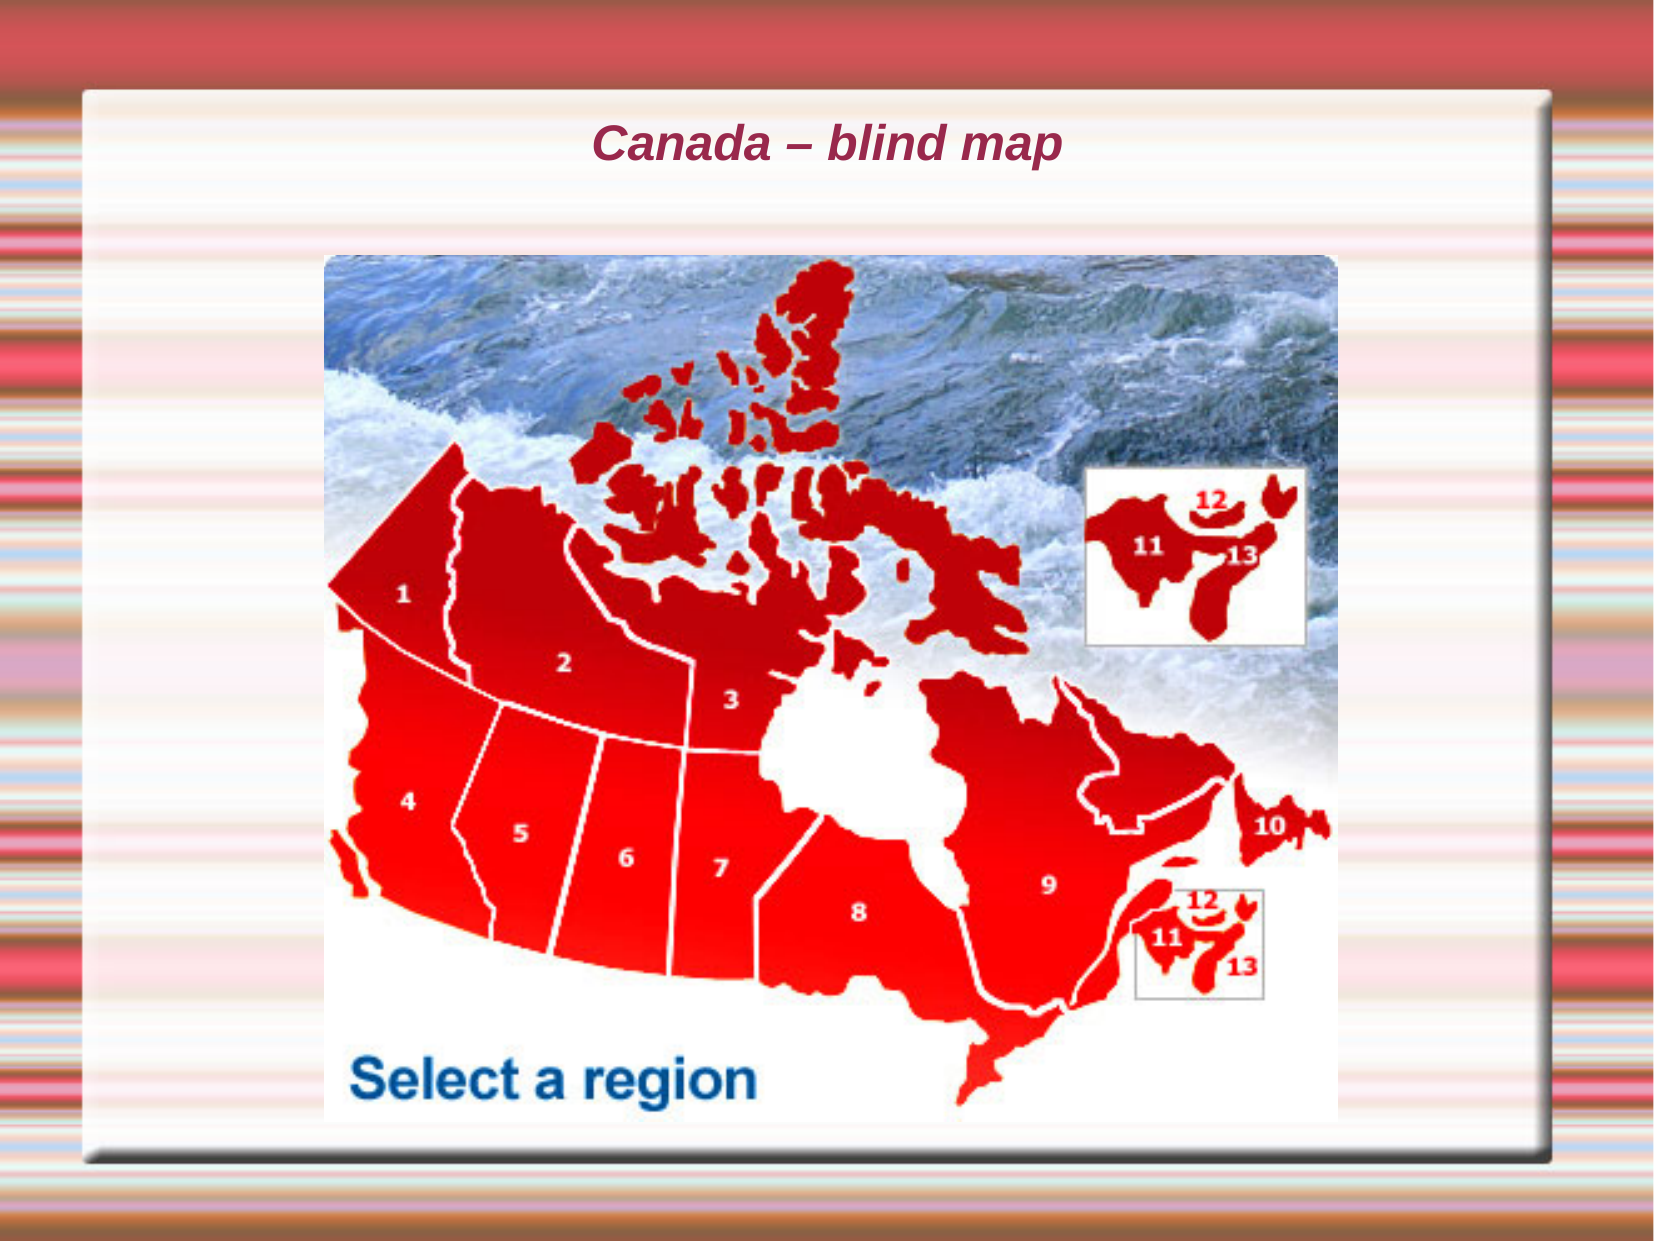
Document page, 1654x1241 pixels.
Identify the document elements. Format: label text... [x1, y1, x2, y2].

picture [0, 0, 1654, 1241]
title Canada – blind map [121, 50, 1534, 237]
